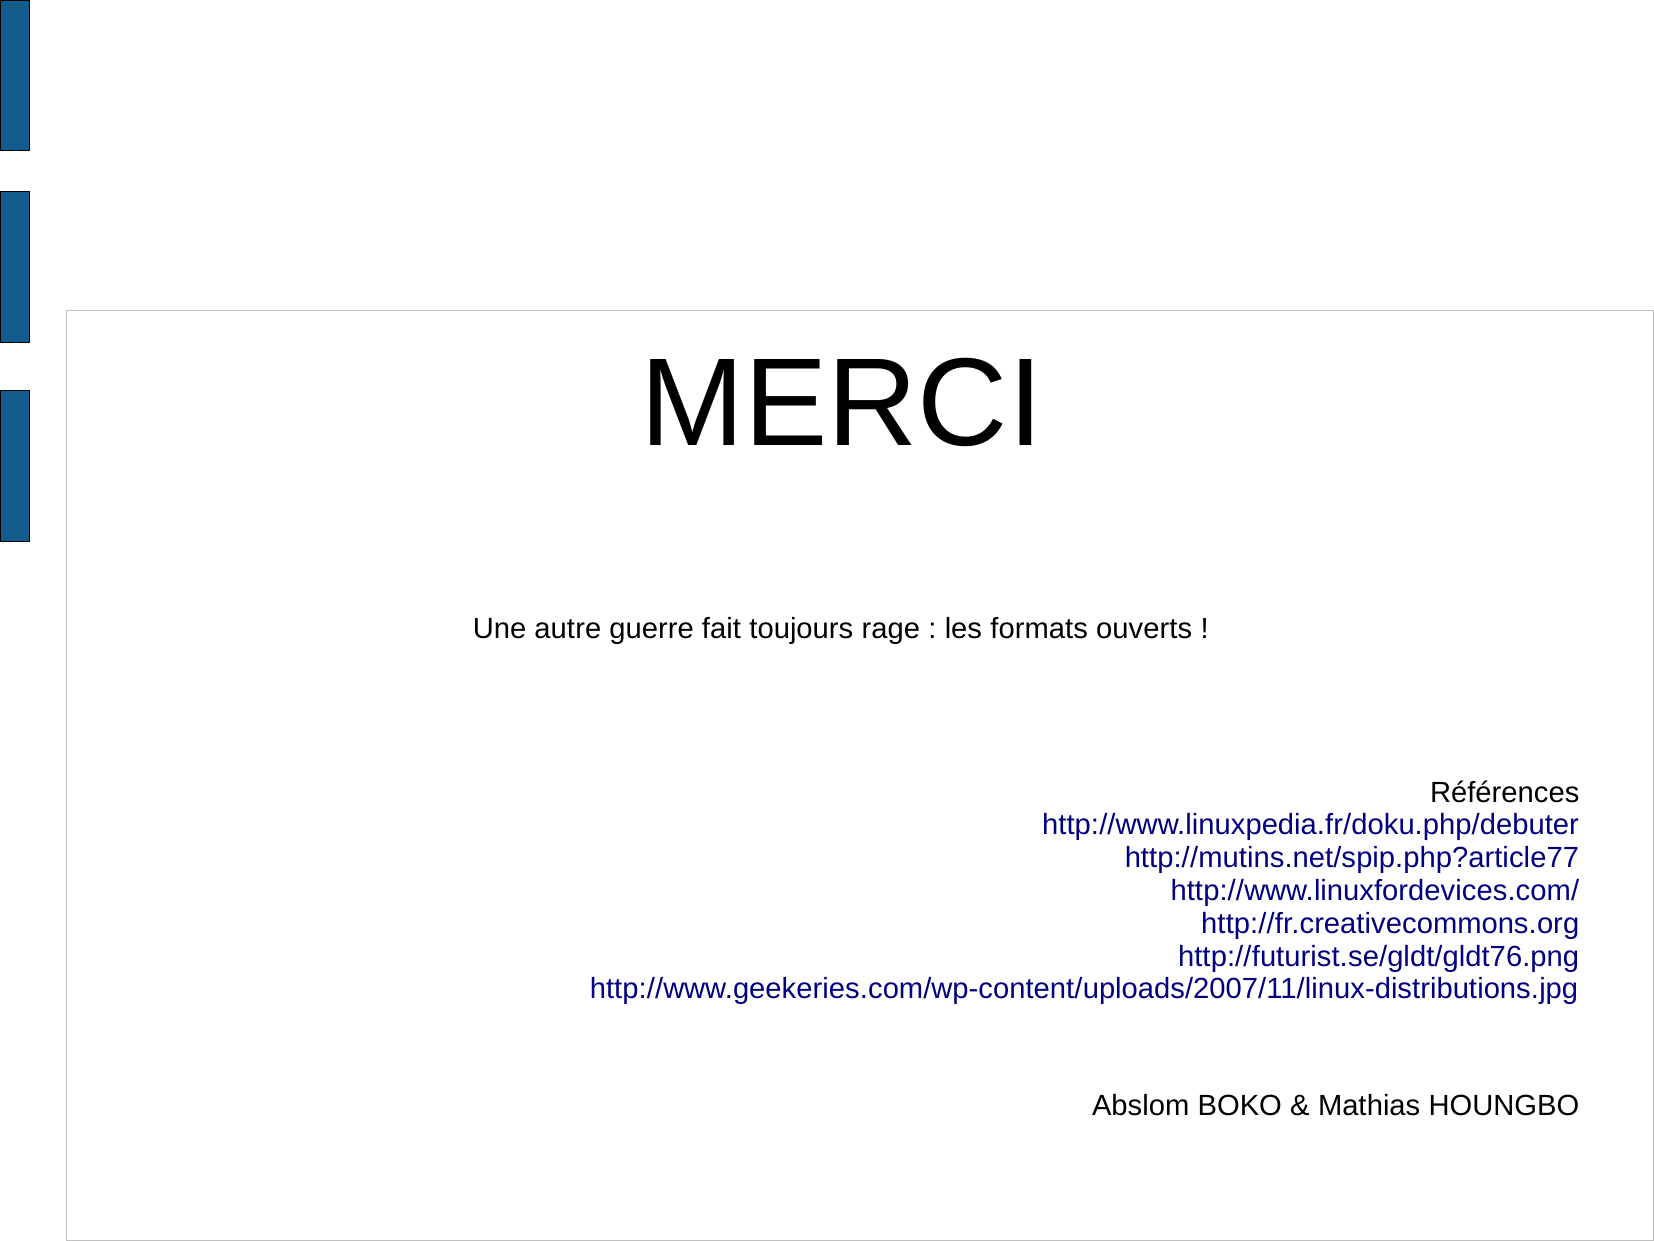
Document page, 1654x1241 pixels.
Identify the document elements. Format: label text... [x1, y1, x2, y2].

text_box MERCI Une autre guerre fait toujours rage : les formats ouverts ! Références http://www.linuxpedia.fr/doku.php/debuter http://mutins.net/spip.php?article77 http://www.linuxfordevices.com/ http://fr.creativecommons.org http://futurist.se/gldt/gldt76.png http://www.geekeries.com/wp-content/uploads/2007/11/linux-distributions.jpg Abslom BOKO & Mathias HOUNGBO [88, 324, 1595, 1130]
